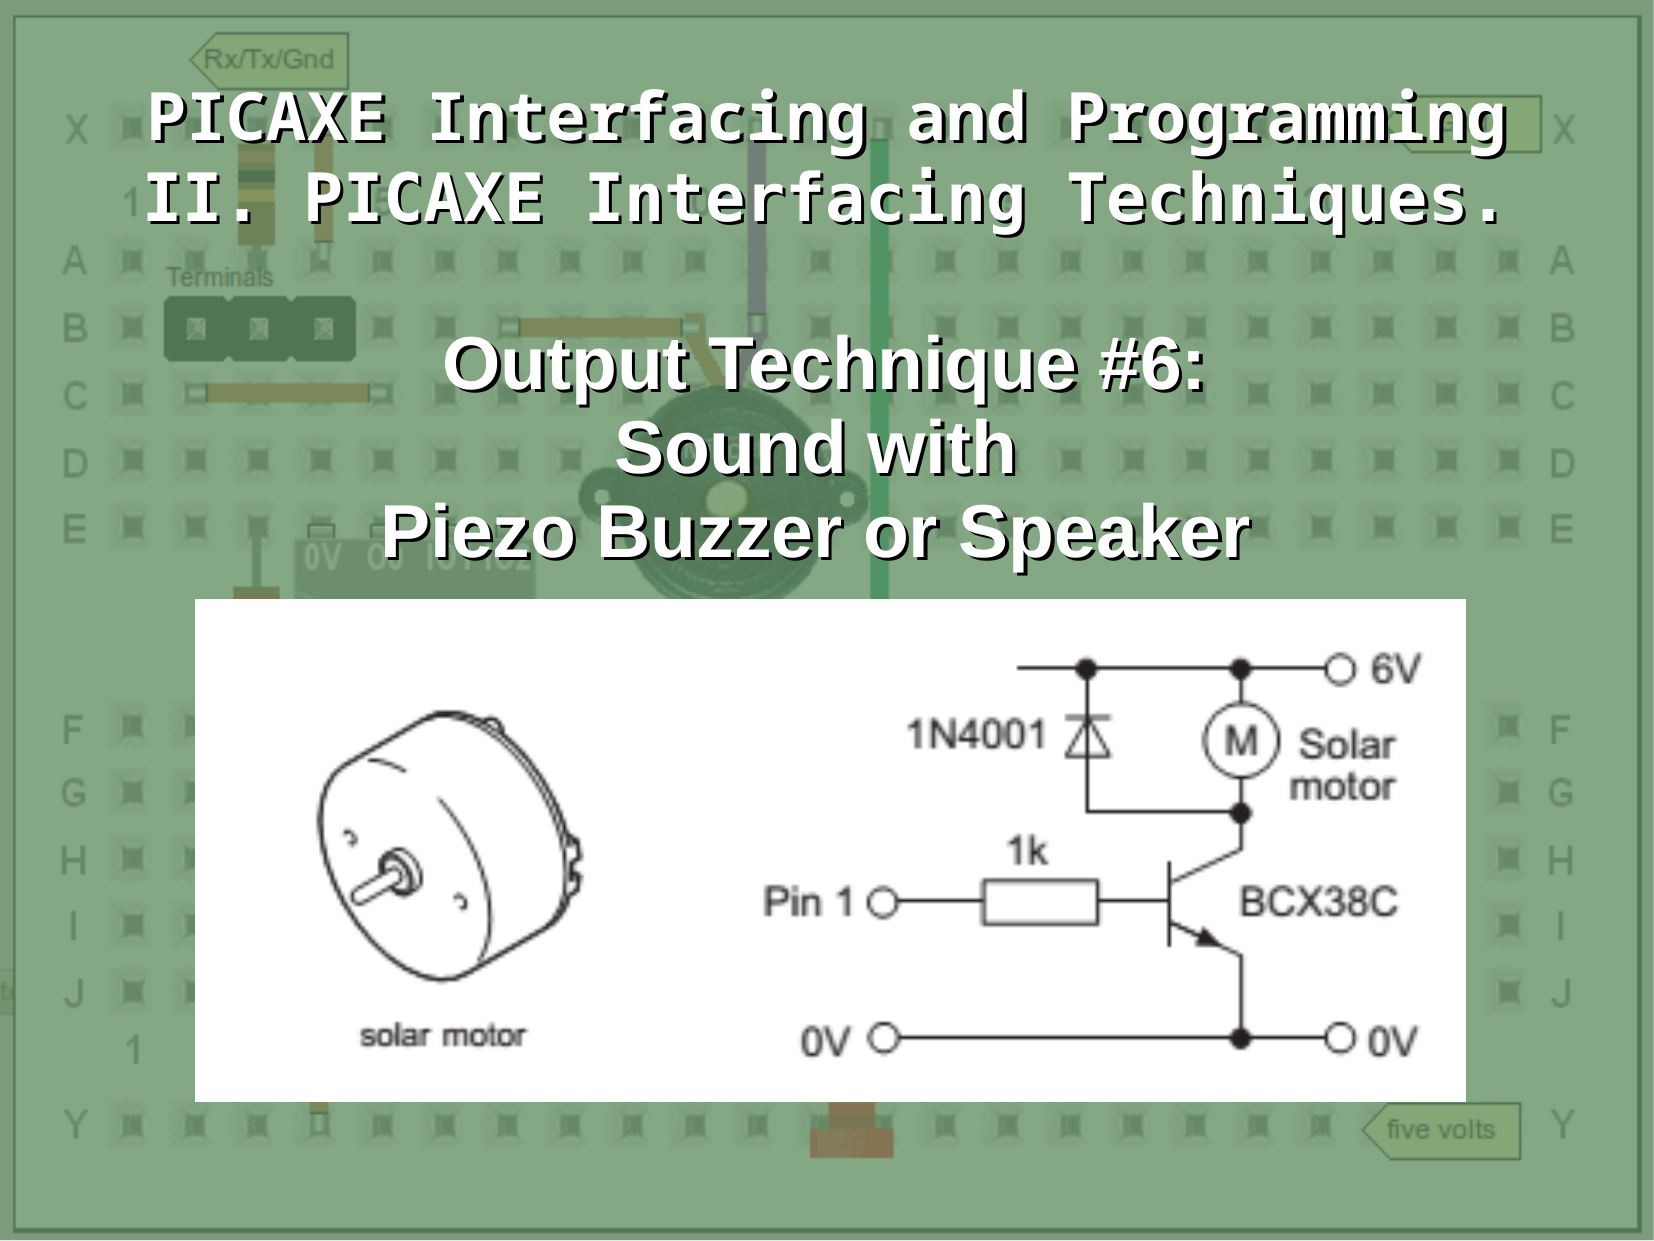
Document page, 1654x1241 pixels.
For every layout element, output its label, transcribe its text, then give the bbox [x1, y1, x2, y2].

text_box [71, 382, 1561, 1102]
picture [0, 0, 1654, 1241]
subtitle Output Technique #6: Sound with Piezo Buzzer or Speaker [71, 321, 1561, 382]
title PICAXE Interfacing and Programming II. PICAXE Interfacing Techniques. [82, 37, 1571, 269]
subtitle Output Technique #6: Sound with Piezo Buzzer or Speaker [71, 1102, 1561, 1162]
